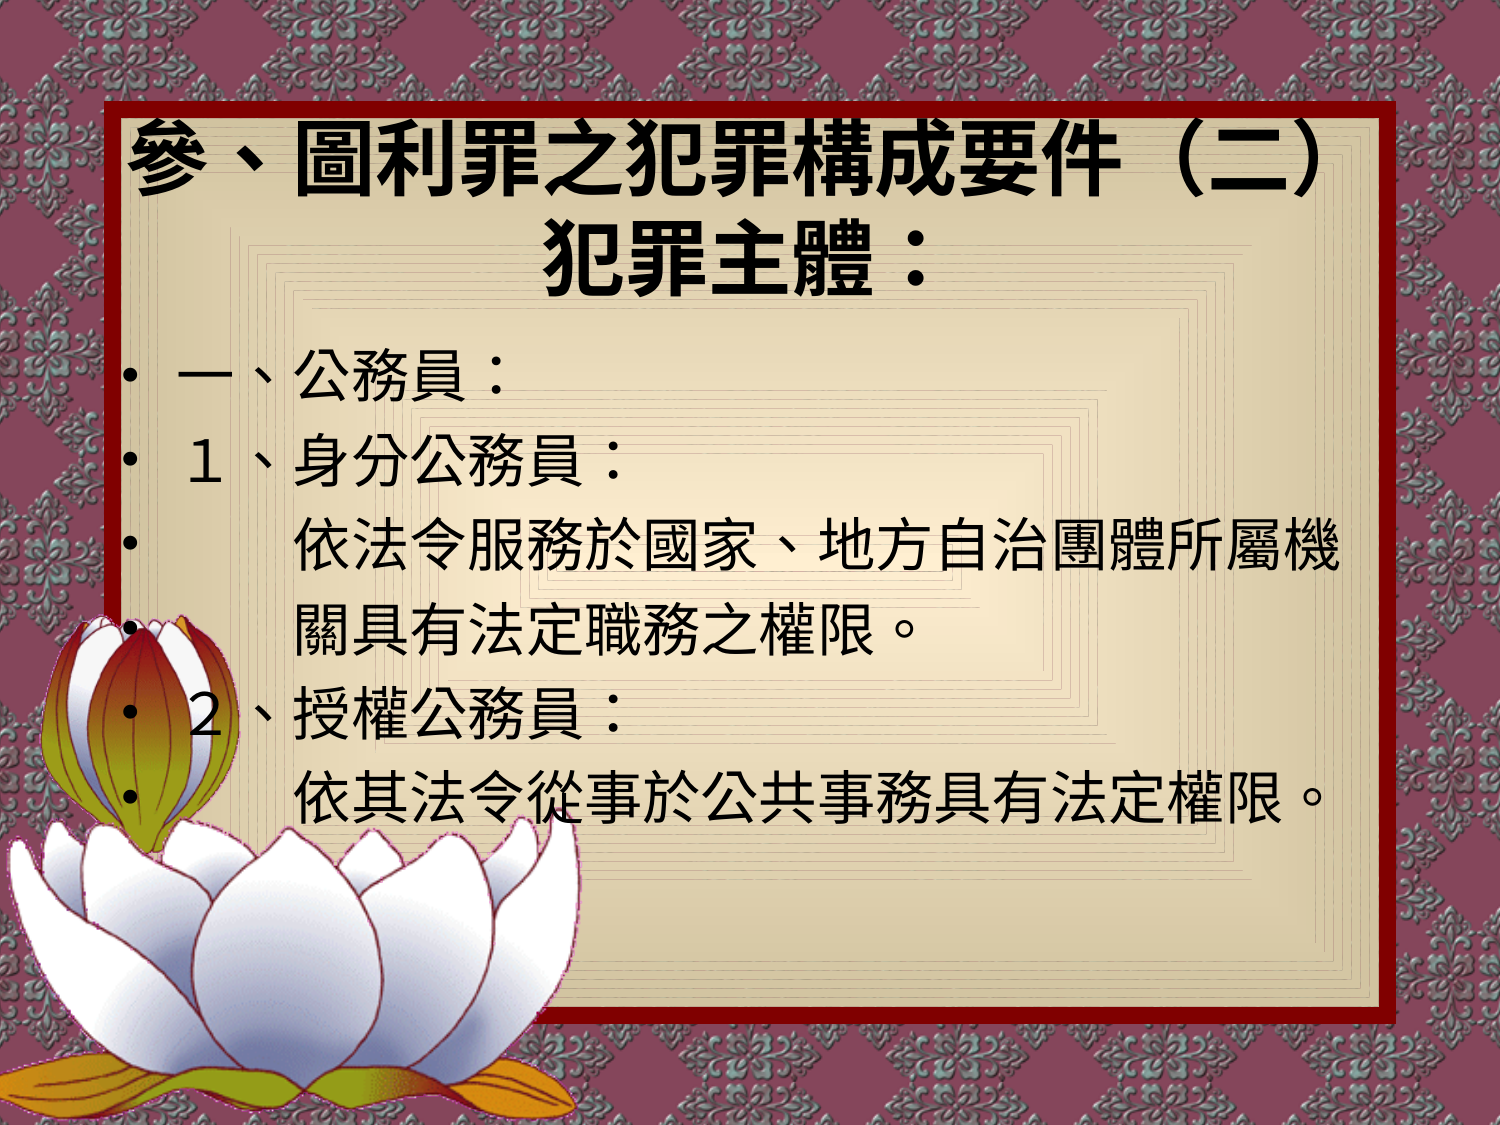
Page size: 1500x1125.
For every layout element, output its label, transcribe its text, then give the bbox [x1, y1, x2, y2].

list 一、公務員： １、身分公務員： 依法令服務於國家、地方自治團體所屬機 關具有法定職務之權限。 ２、授權公務員： 依其法令從事於公共事務具有法定權限。 [112, 324, 1388, 988]
picture [0, 0, 1500, 1125]
title 參、圖利罪之犯罪構成要件（二）犯罪主體： [112, 112, 1388, 300]
